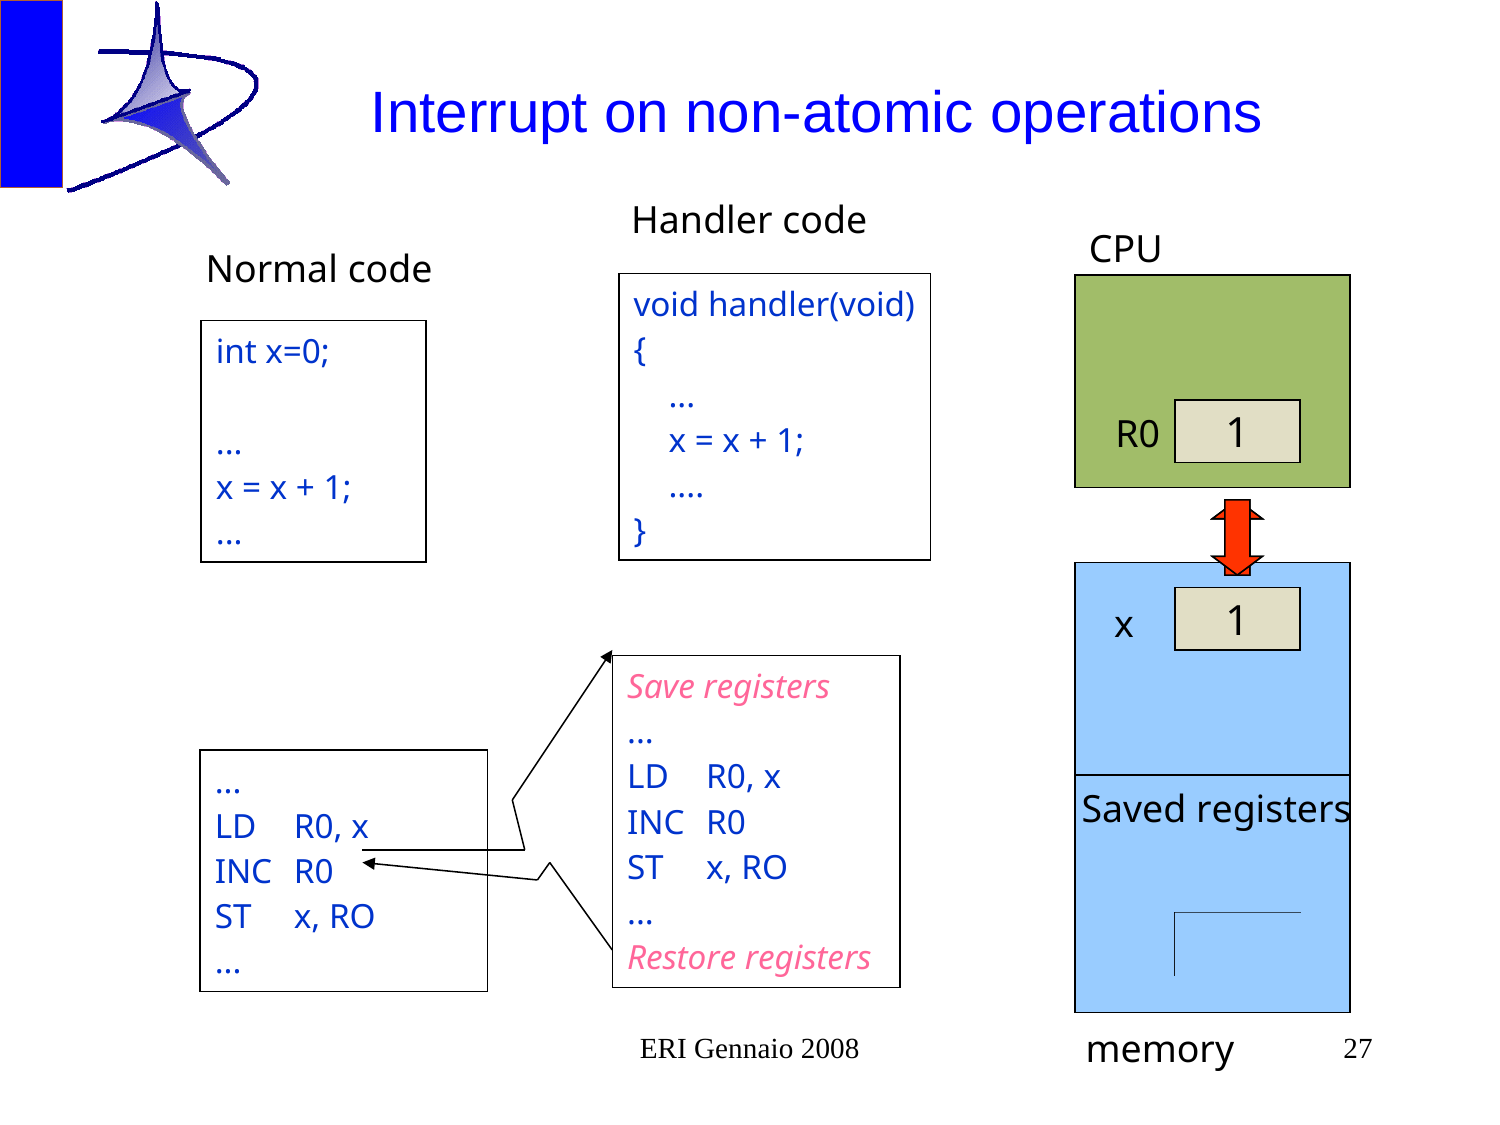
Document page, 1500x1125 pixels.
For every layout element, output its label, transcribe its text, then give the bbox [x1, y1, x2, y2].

text_box Normal code [190, 235, 448, 302]
text_box Saved registers [1066, 774, 1367, 842]
text_box R0 [1100, 399, 1176, 467]
text_box 1 [1174, 587, 1300, 650]
text_box [1074, 275, 1350, 488]
text_box int x=0; ... x = x + 1; ... [201, 320, 427, 563]
text_box x [1099, 589, 1149, 657]
text_box Handler code [616, 185, 883, 252]
text_box void handler(void) { ... x = x + 1; .... } [618, 273, 931, 561]
text_box Save registers ... LD R0, x INC R0 ST x, RO ... Restore registers [612, 655, 900, 988]
text_box 1 [1174, 399, 1300, 463]
text_box memory [1070, 1014, 1250, 1082]
picture [62, 0, 263, 197]
title Interrupt on non-atomic operations [174, 61, 1425, 164]
text_box ... LD R0, x INC R0 ST x, RO ... [199, 749, 488, 992]
text_box [1074, 842, 1350, 1013]
text_box CPU [1074, 214, 1178, 282]
text_box [1074, 499, 1350, 774]
